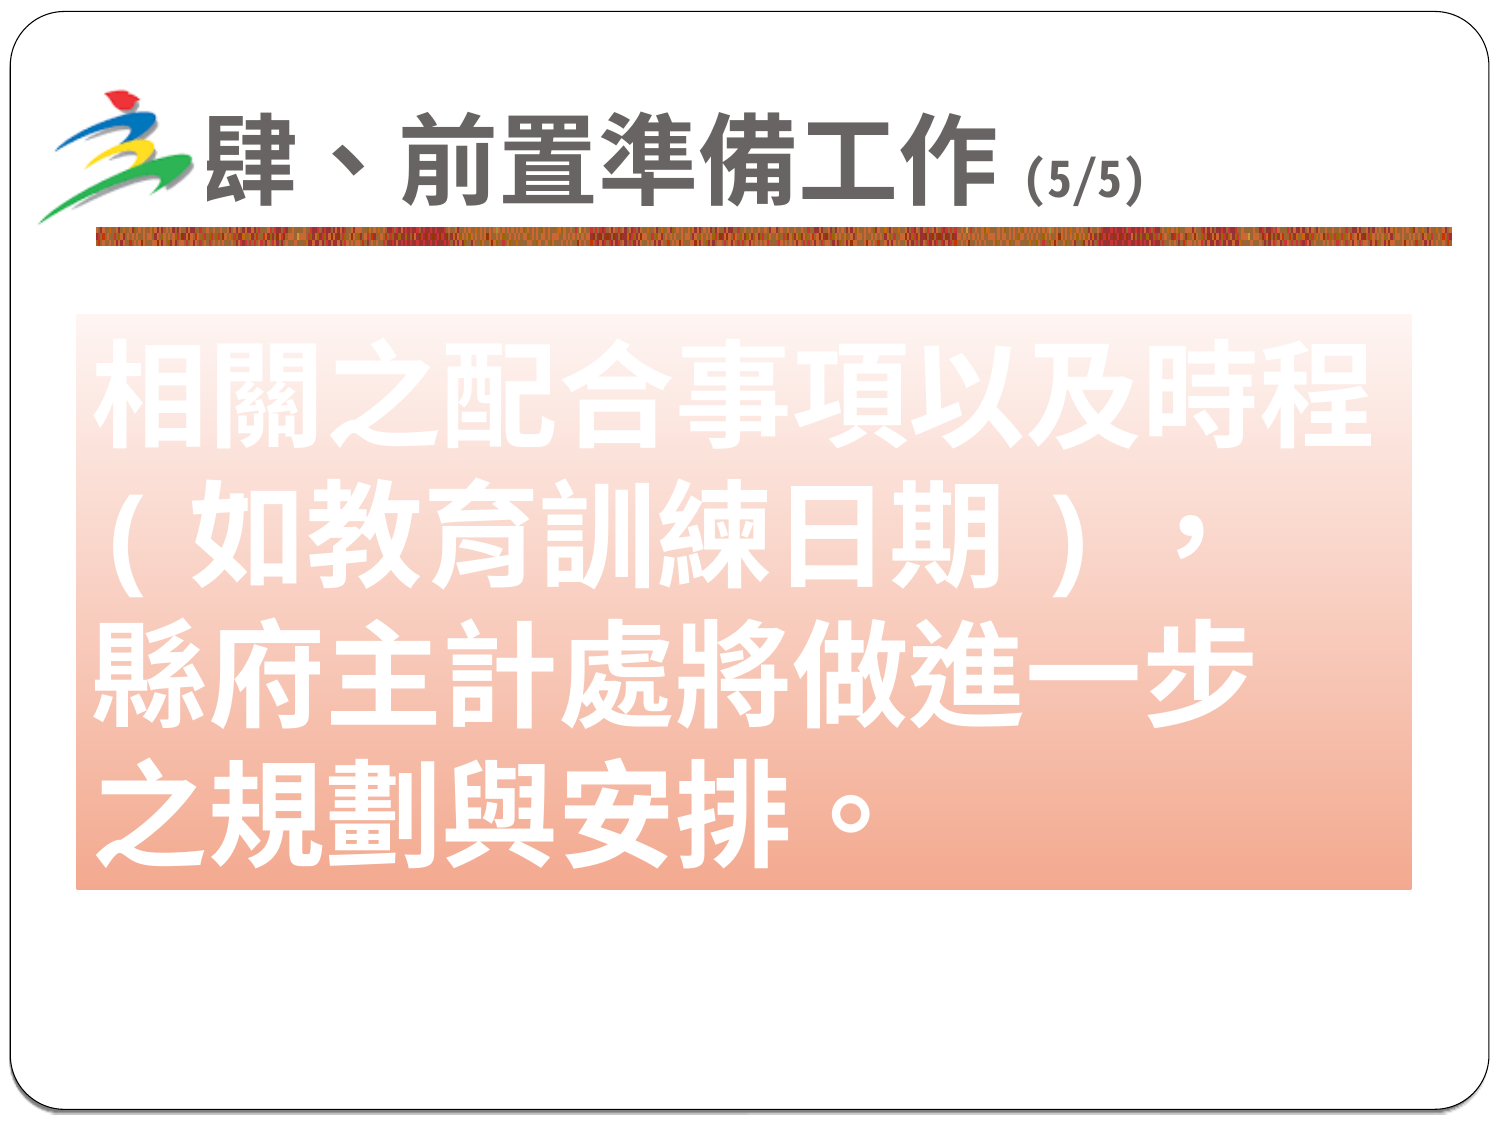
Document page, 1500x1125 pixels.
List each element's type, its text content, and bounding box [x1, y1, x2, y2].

picture [21, 66, 1452, 266]
text_box 相關之配合事項以及時程 (如教育訓練日期)， 縣府主計處將做進一步 之規劃與安排。 [76, 314, 1412, 890]
title 肆、前置準備工作(5/5) [183, 45, 1459, 233]
